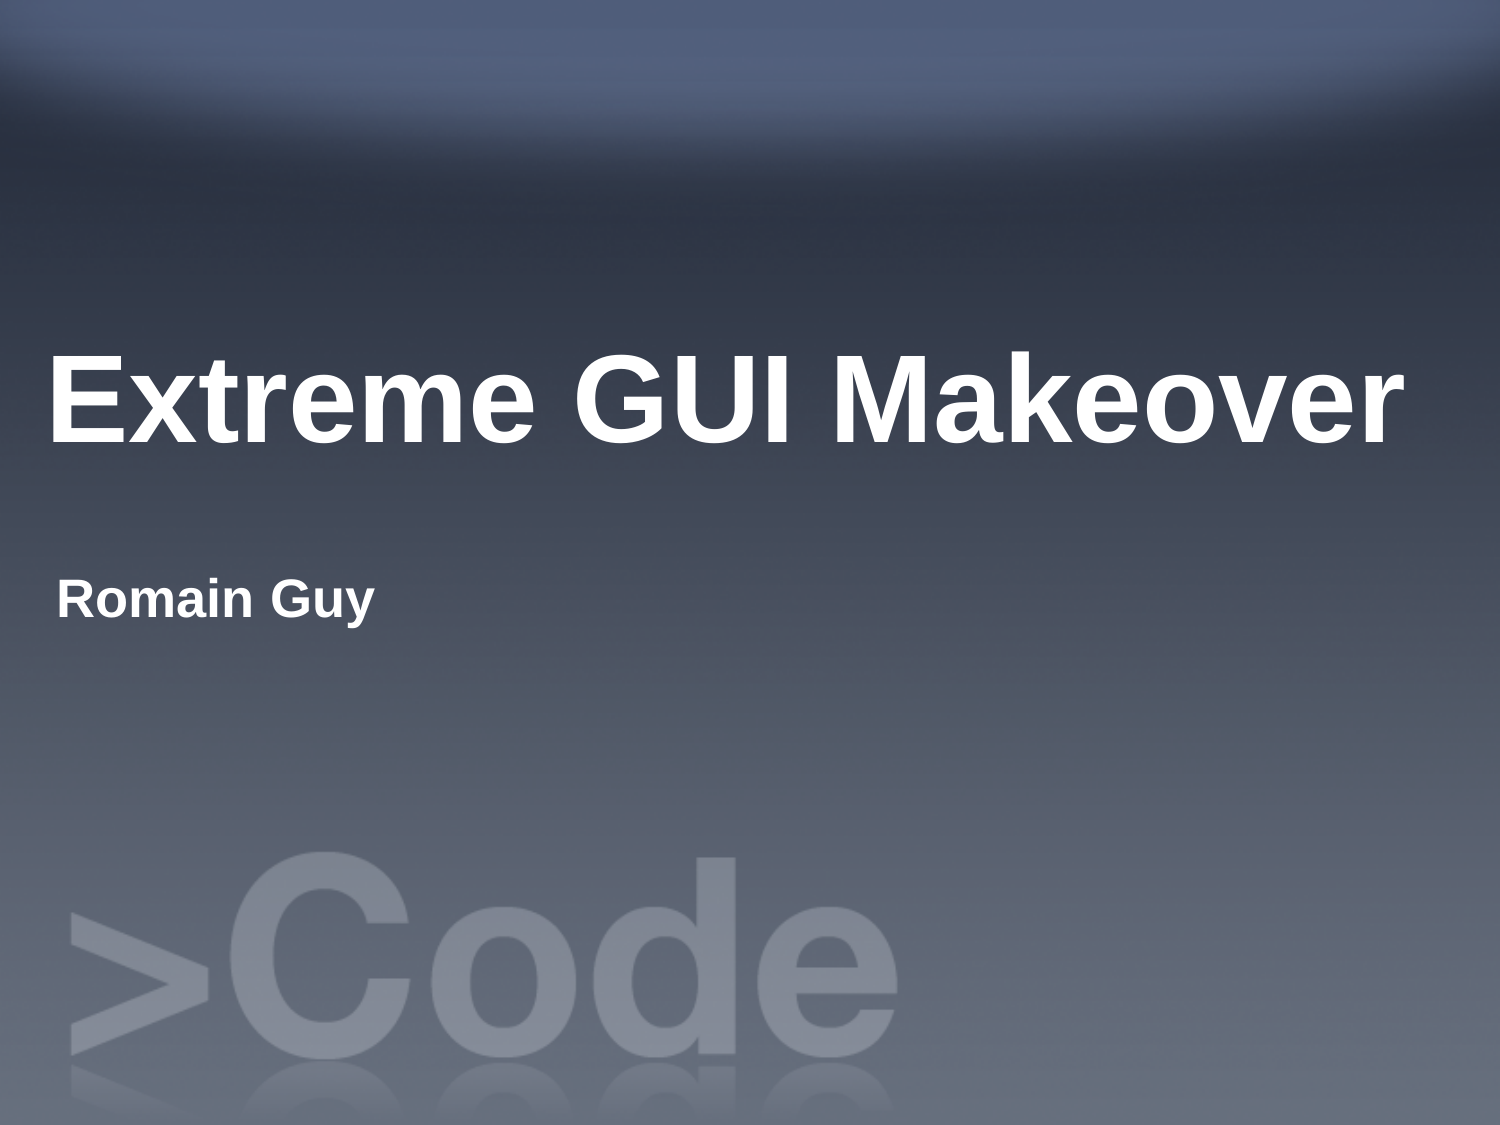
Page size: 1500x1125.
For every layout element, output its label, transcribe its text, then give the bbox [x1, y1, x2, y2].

picture [0, 0, 1500, 1125]
title Extreme GUI Makeover [45, 328, 1452, 469]
subtitle Romain Guy [56, 525, 1098, 864]
